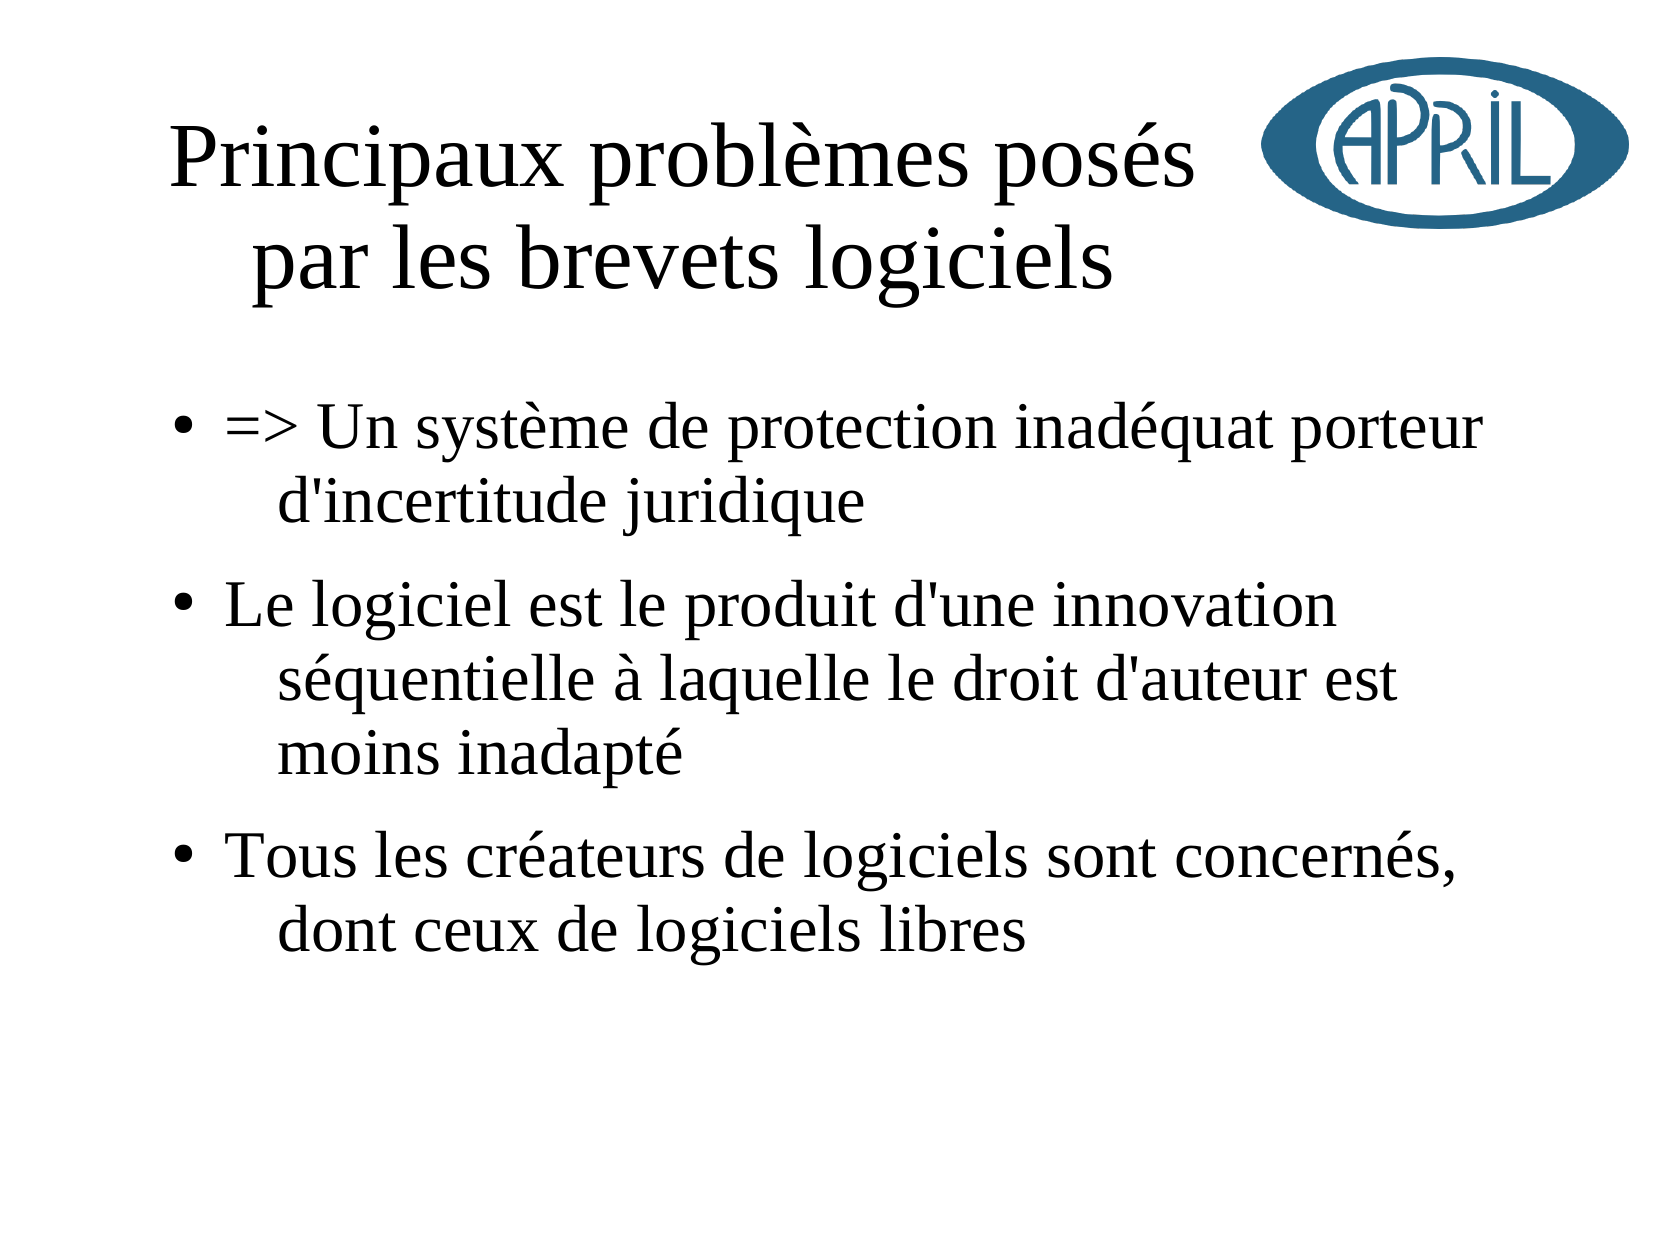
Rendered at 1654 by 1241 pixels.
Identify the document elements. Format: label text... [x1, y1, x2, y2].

picture [1261, 57, 1629, 229]
list => Un système de protection inadéquat porteur d'incertitude juridique Le logiciel est le produit d'une innovation séquentielle à laquelle le droit d'auteur est moins inadapté Tous les créateurs de logiciels sont concernés, dont ceux de logiciels libres [136, 388, 1549, 1014]
title Principaux problèmes posés par les brevets logiciels [121, 95, 1247, 318]
